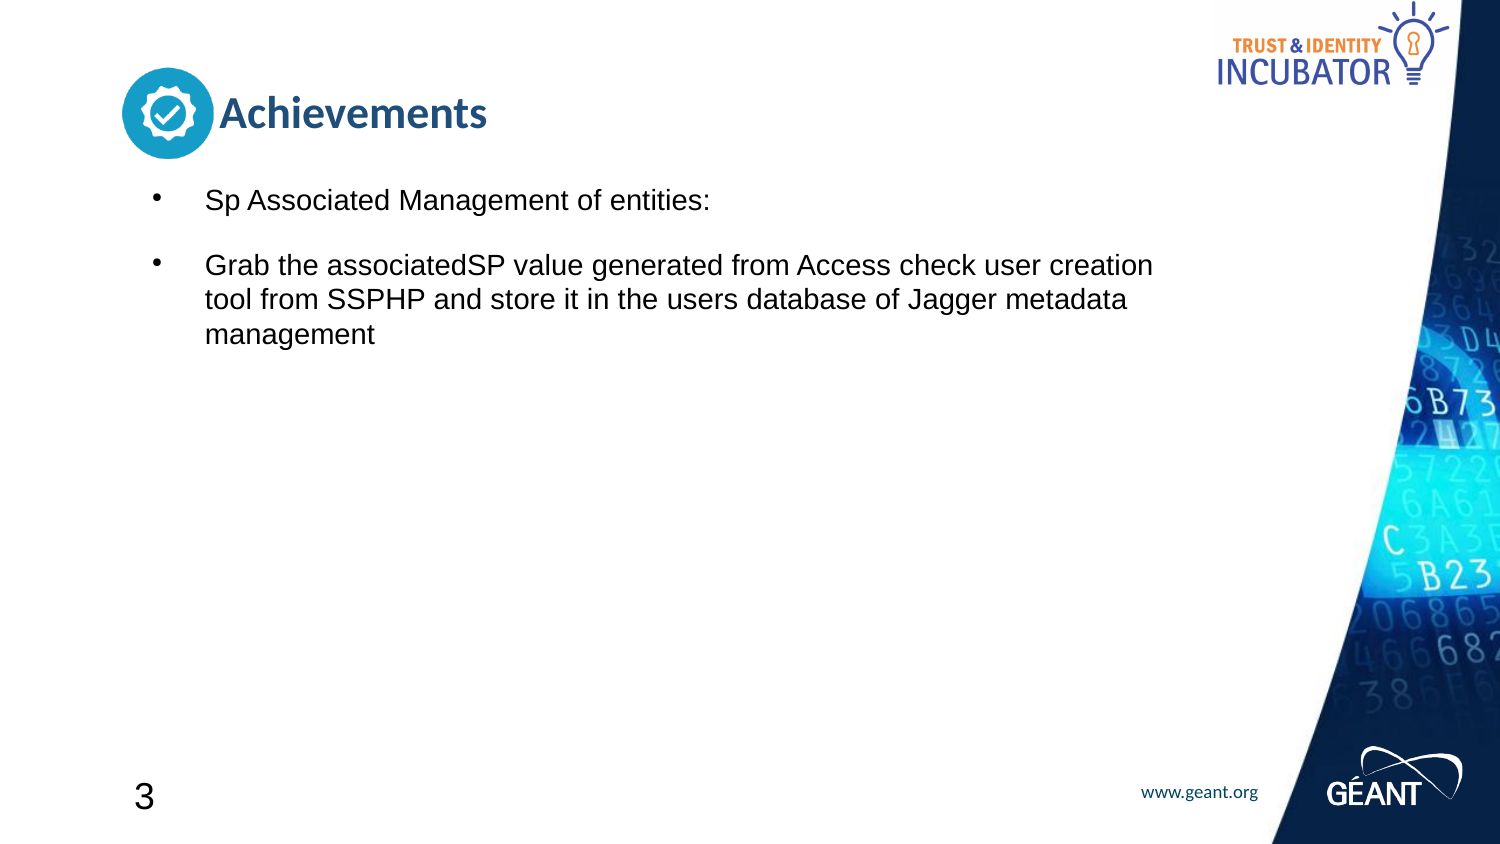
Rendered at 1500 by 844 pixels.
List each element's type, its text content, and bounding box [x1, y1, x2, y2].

title Achievements [214, 86, 1341, 140]
list Sp Associated Management of entities: Grab the associatedSP value generated from Access check user creation tool from SSPHP and store it in the users database of Jagger metadata management [122, 175, 1186, 711]
picture [1145, 0, 1500, 844]
picture [122, 67, 214, 159]
